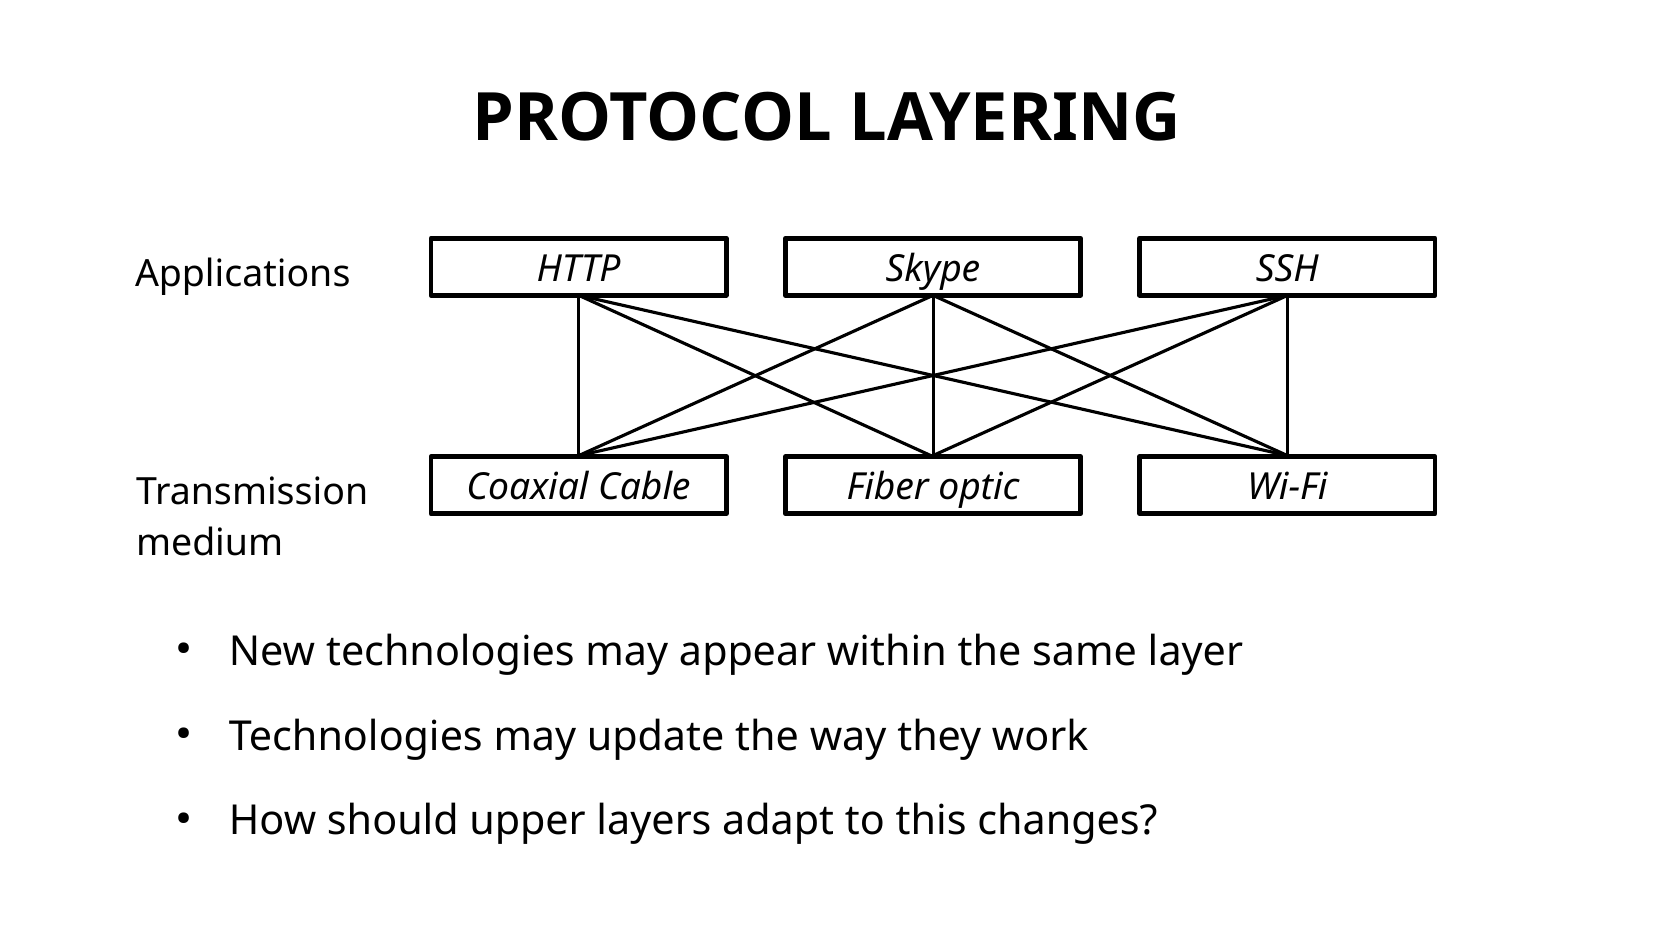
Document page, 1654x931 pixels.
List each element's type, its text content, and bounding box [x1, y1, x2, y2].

text_box Applications [120, 238, 381, 300]
text_box SSH [1139, 238, 1435, 296]
title PROTOCOL LAYERING [82, 36, 1571, 193]
text_box Skype [785, 238, 1081, 296]
text_box Wi-Fi [1139, 456, 1435, 514]
text_box Transmission medium [121, 457, 429, 564]
text_box Fiber optic [785, 456, 1081, 514]
list New technologies may appear within the same layer Technologies may update the way they work How should upper layers adapt to this changes? [158, 621, 1600, 851]
text_box HTTP [430, 238, 727, 296]
text_box Coaxial Cable [430, 456, 727, 514]
